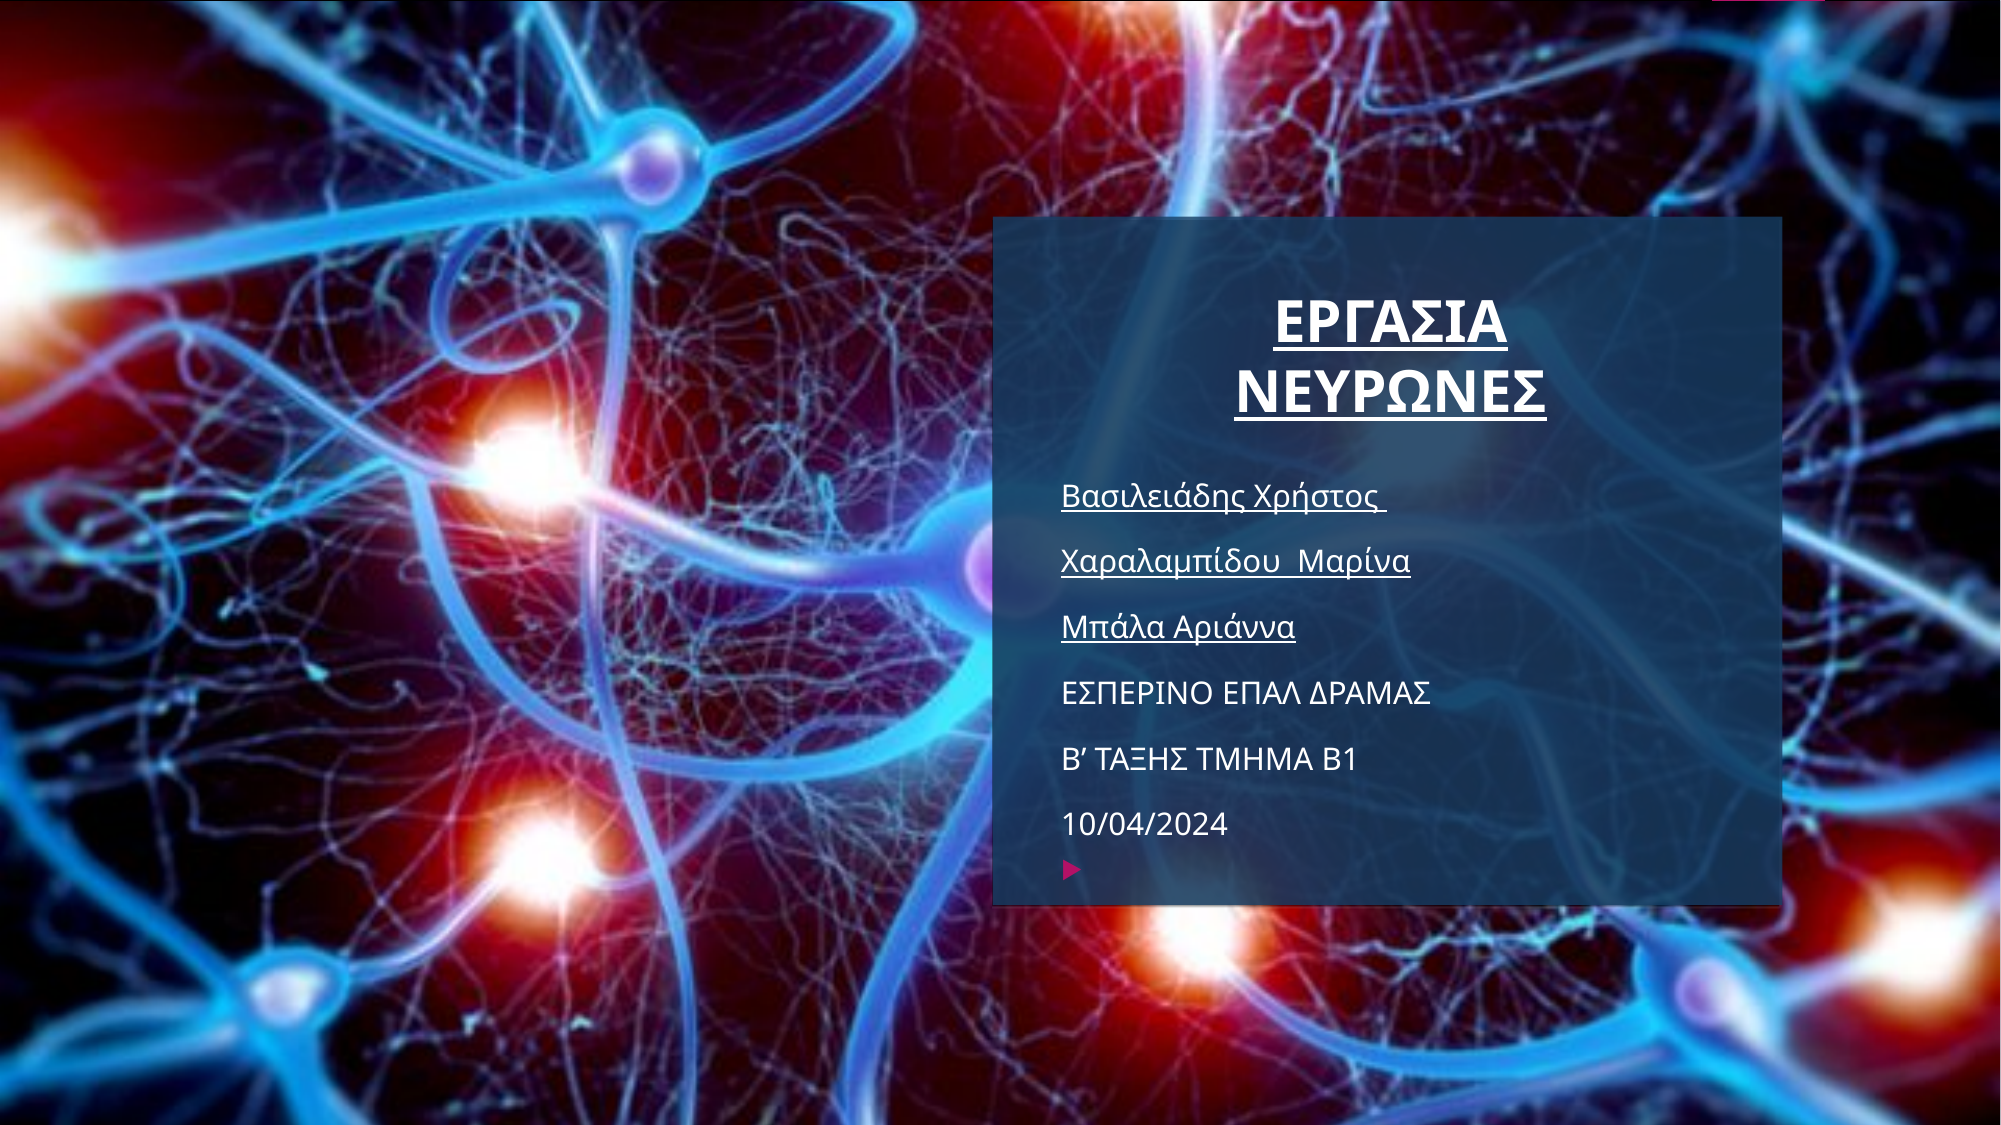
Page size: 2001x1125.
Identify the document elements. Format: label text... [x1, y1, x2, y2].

title ΕΡΓΑΣΙΑ ΝΕΥΡΩΝΕΣ [1045, 269, 1736, 440]
picture [0, 1, 2000, 1125]
text_box [993, 217, 1782, 905]
list Βασιλειάδης Χρήστος Χαραλαμπίδου Μαρίνα Μπάλα Αριάννα ΕΣΠΕΡΙΝΟ ΕΠΑΛ ΔΡΑΜΑΣ Β’ ΤΑΞΗΣ ΤΜΗΜΑ Β1 10/04/2024 [1045, 460, 1730, 852]
